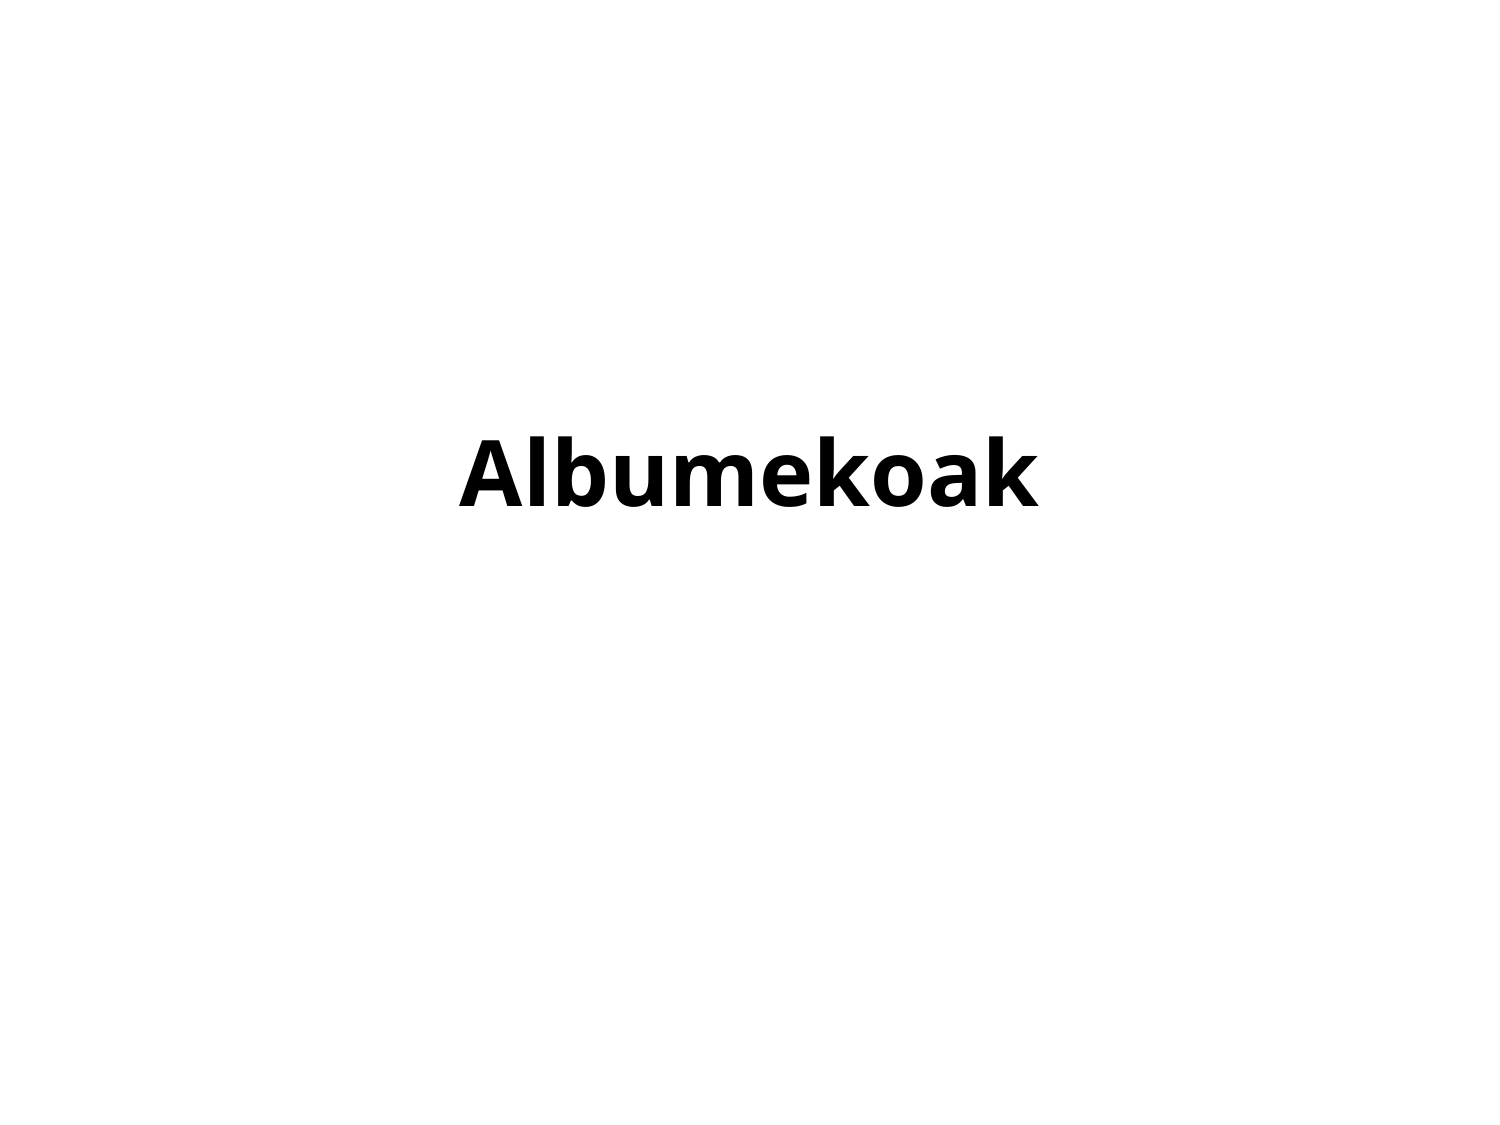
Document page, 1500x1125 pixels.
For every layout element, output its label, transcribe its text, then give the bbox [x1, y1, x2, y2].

title Albumekoak [112, 349, 1388, 591]
